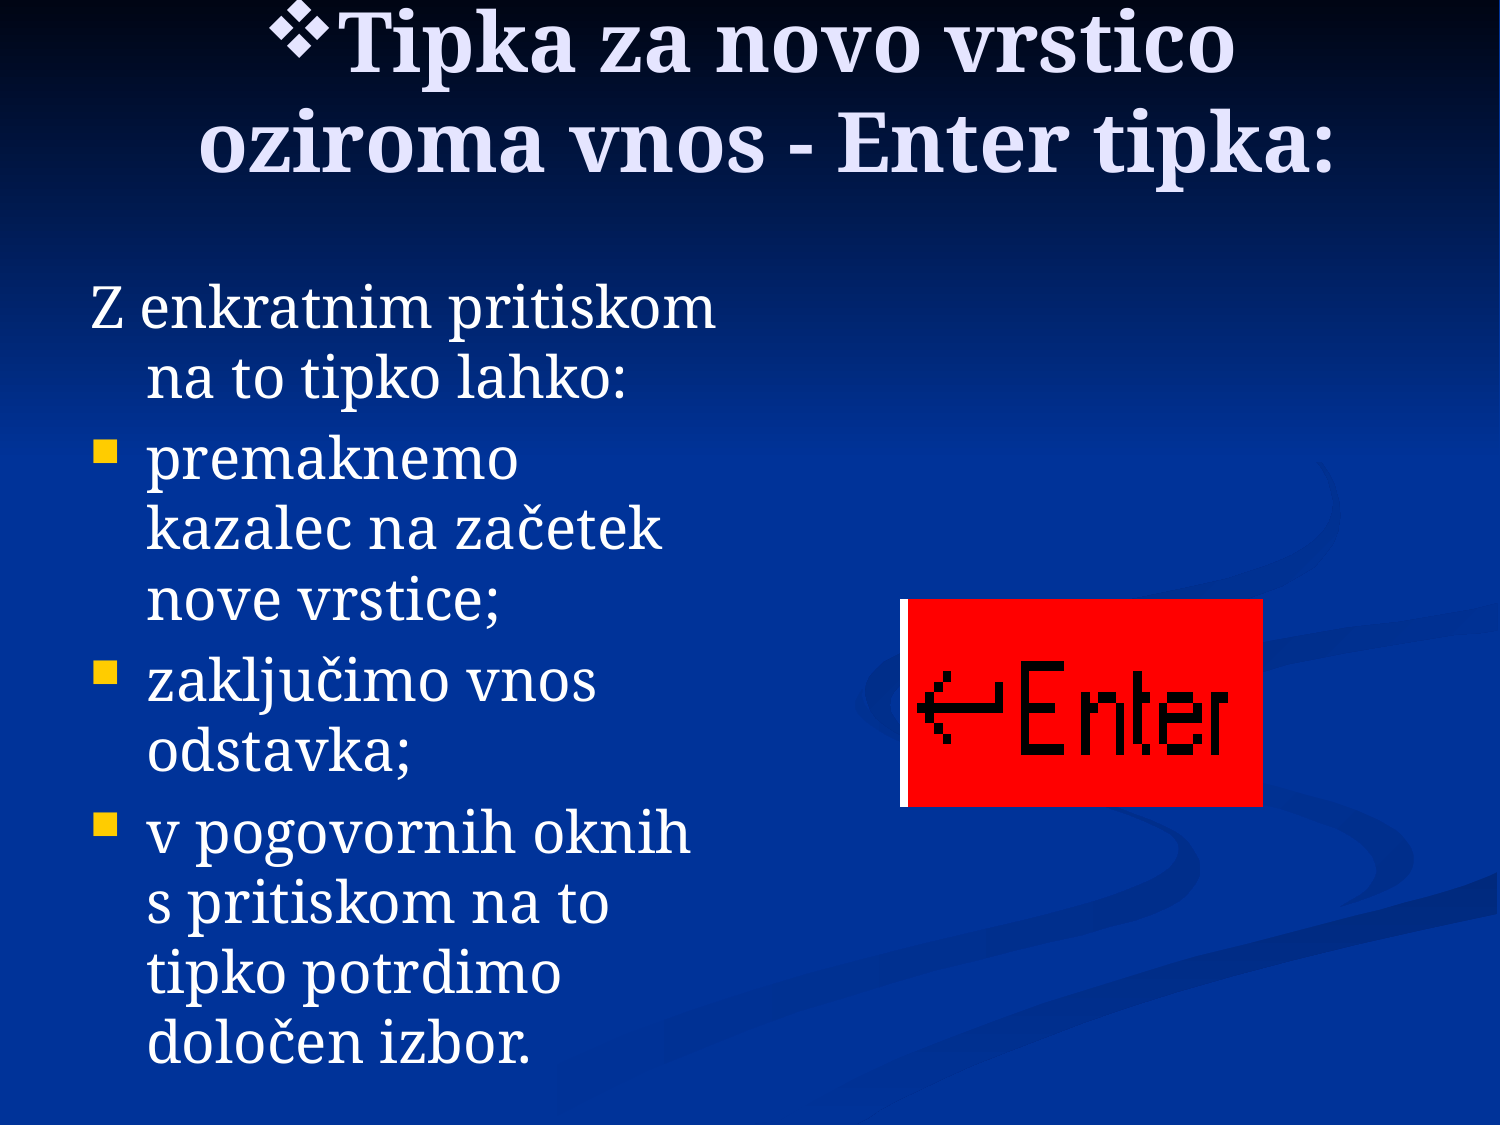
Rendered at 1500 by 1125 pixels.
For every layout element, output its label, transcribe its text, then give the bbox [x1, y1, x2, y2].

list Z enkratnim pritiskom na to tipko lahko: premaknemo kazalec na začetek nove vrstice; zaključimo vnos odstavka; v pogovornih oknih s pritiskom na to tipko potrdimo določen izbor. [75, 262, 738, 1005]
picture [900, 599, 1263, 807]
title Tipka za novo vrstico oziroma vnos - Enter tipka: [75, 45, 1425, 233]
